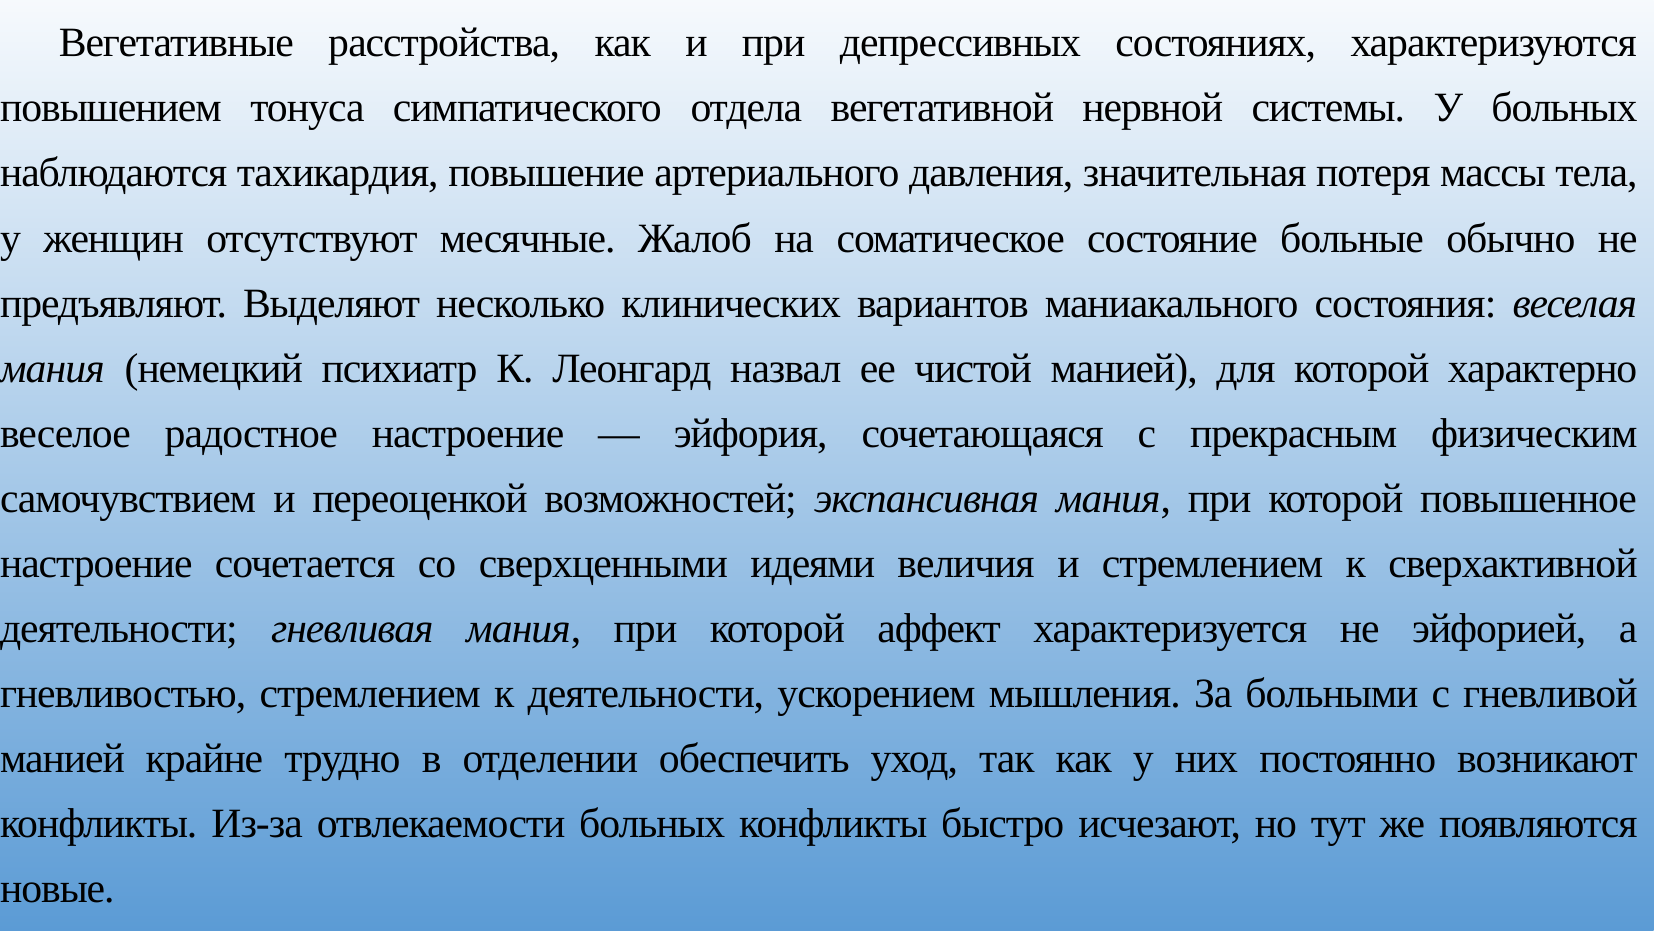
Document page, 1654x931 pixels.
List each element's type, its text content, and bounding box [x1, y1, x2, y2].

list Вегетативные расстройства, как и при депрессивных состояниях, харак­теризуются повышением тонуса симпатического отдела вегетативной нервной системы. У больных наблюдаются тахикардия, повышение артериального давления, значительная потеря массы тела, у женщин отсутствуют месячные. Жалоб на соматическое состояние больные обычно не предъявляют. Выделяют несколько клинических вариантов маниакального состояния: веселая мания (немецкий психиатр К. Леонгард назвал ее чистой манией), для которой характерно веселое радостное настроение — эйфория, сочетающаяся с прекрасным физическим самочувствием и переоценкой возможностей; экспансивная мания, при которой повышенное настроение сочетается со сверхценными идеями величия и стремлением к сверхактивной деятельности; гневливая мания, при которой аффект характеризуется не эйфорией, а гневливостью, стремлением к деятельности, ускорением мышления. За больными с гневливой манией крайне трудно в отделении обеспечить уход, так как у них постоянно возникают конфликты. Из-за отвлекаемости больных конфликты быстро исчезают, но тут же появляются новые. [0, 0, 1654, 931]
